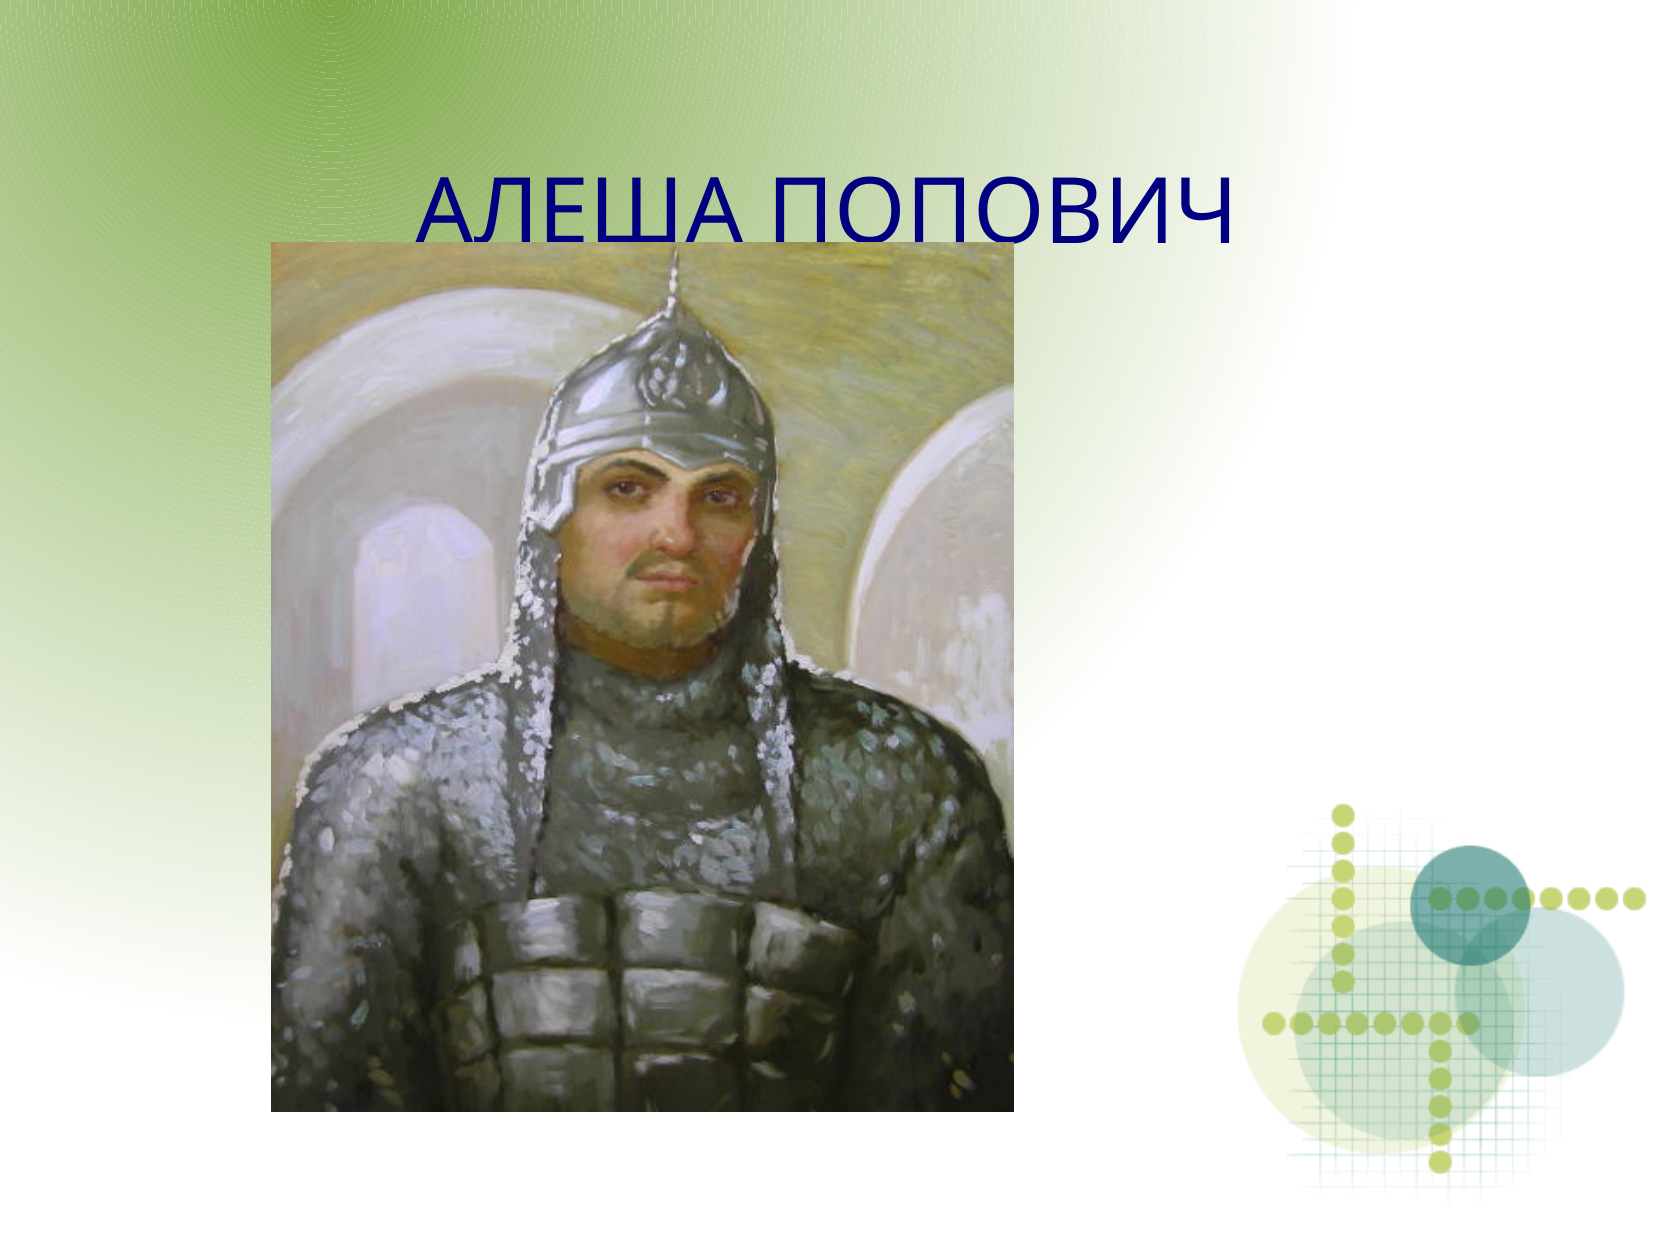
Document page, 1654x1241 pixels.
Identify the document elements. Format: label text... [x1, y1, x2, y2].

picture [271, 242, 1014, 1112]
title АЛЕША ПОПОВИЧ [121, 110, 1534, 303]
